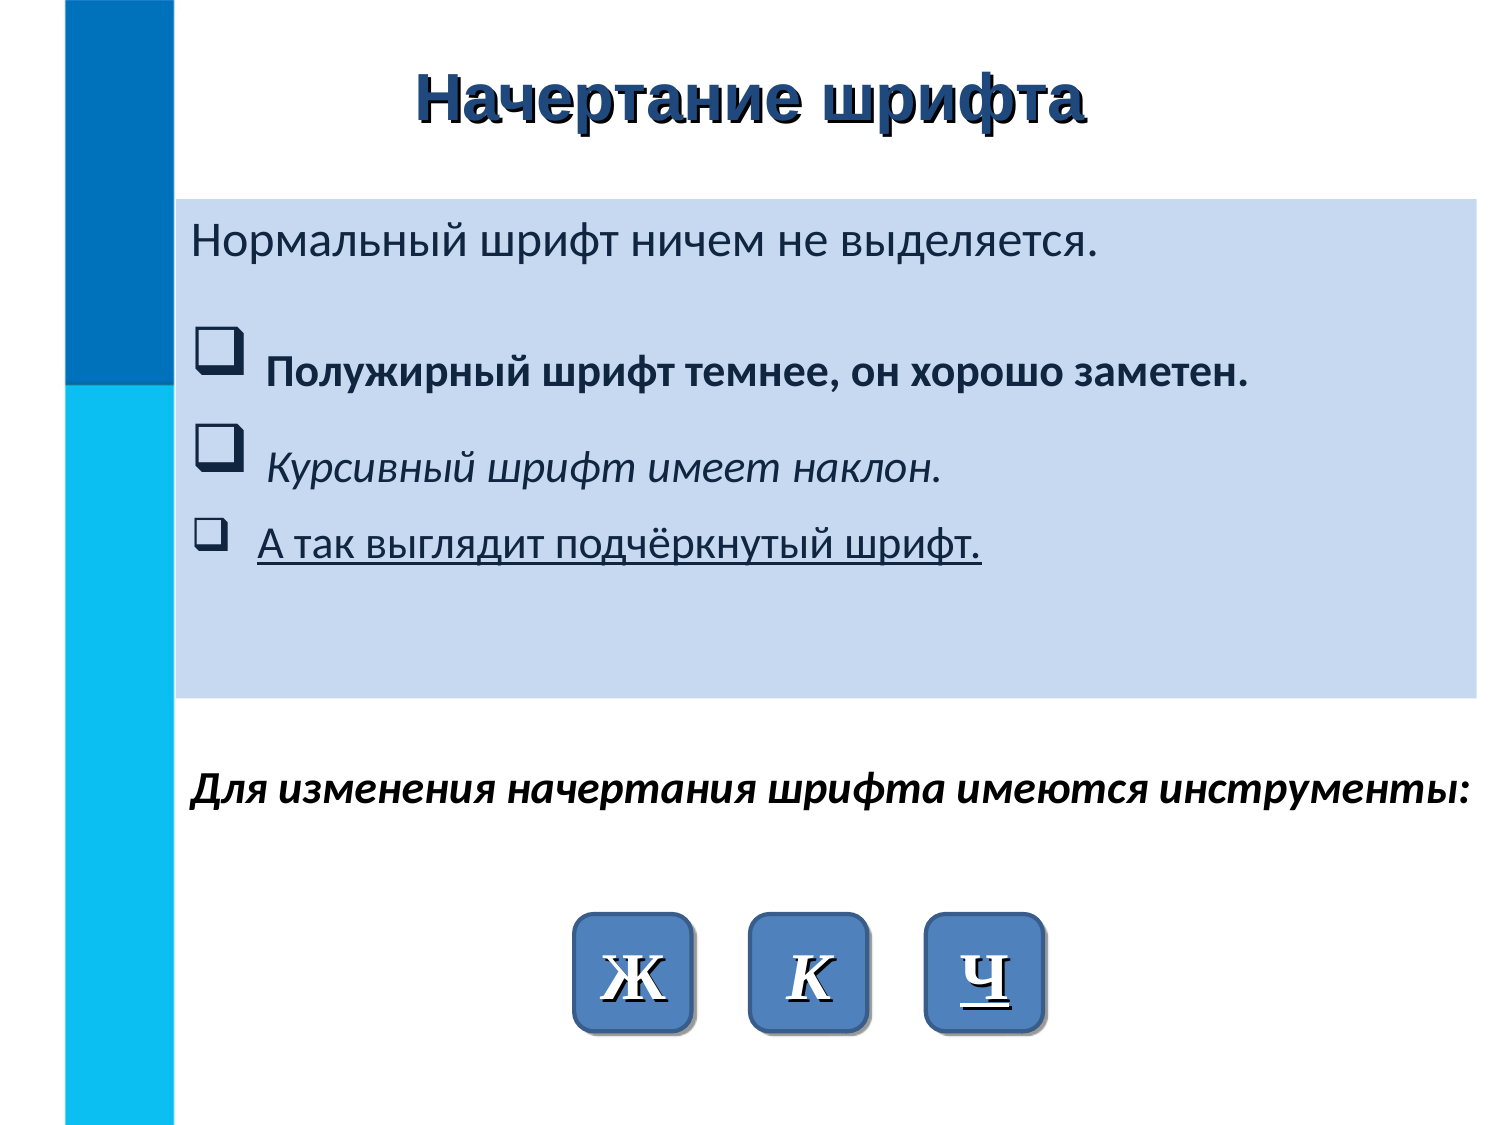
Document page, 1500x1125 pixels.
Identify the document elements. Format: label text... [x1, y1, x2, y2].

text_box Для изменения начертания шрифта имеются инструменты: [175, 750, 1500, 821]
title Начертание шрифта [75, 0, 1426, 188]
text_box Ж [574, 913, 692, 1032]
text_box К [750, 913, 868, 1032]
list Нормальный шрифт ничем не выделяется. Полужирный шрифт темнее, он хорошо заметен. Курсивный шрифт имеет наклон. А так выглядит подчёркнутый шрифт. [175, 199, 1477, 699]
text_box Ч [925, 913, 1044, 1032]
picture [0, 0, 1500, 1125]
